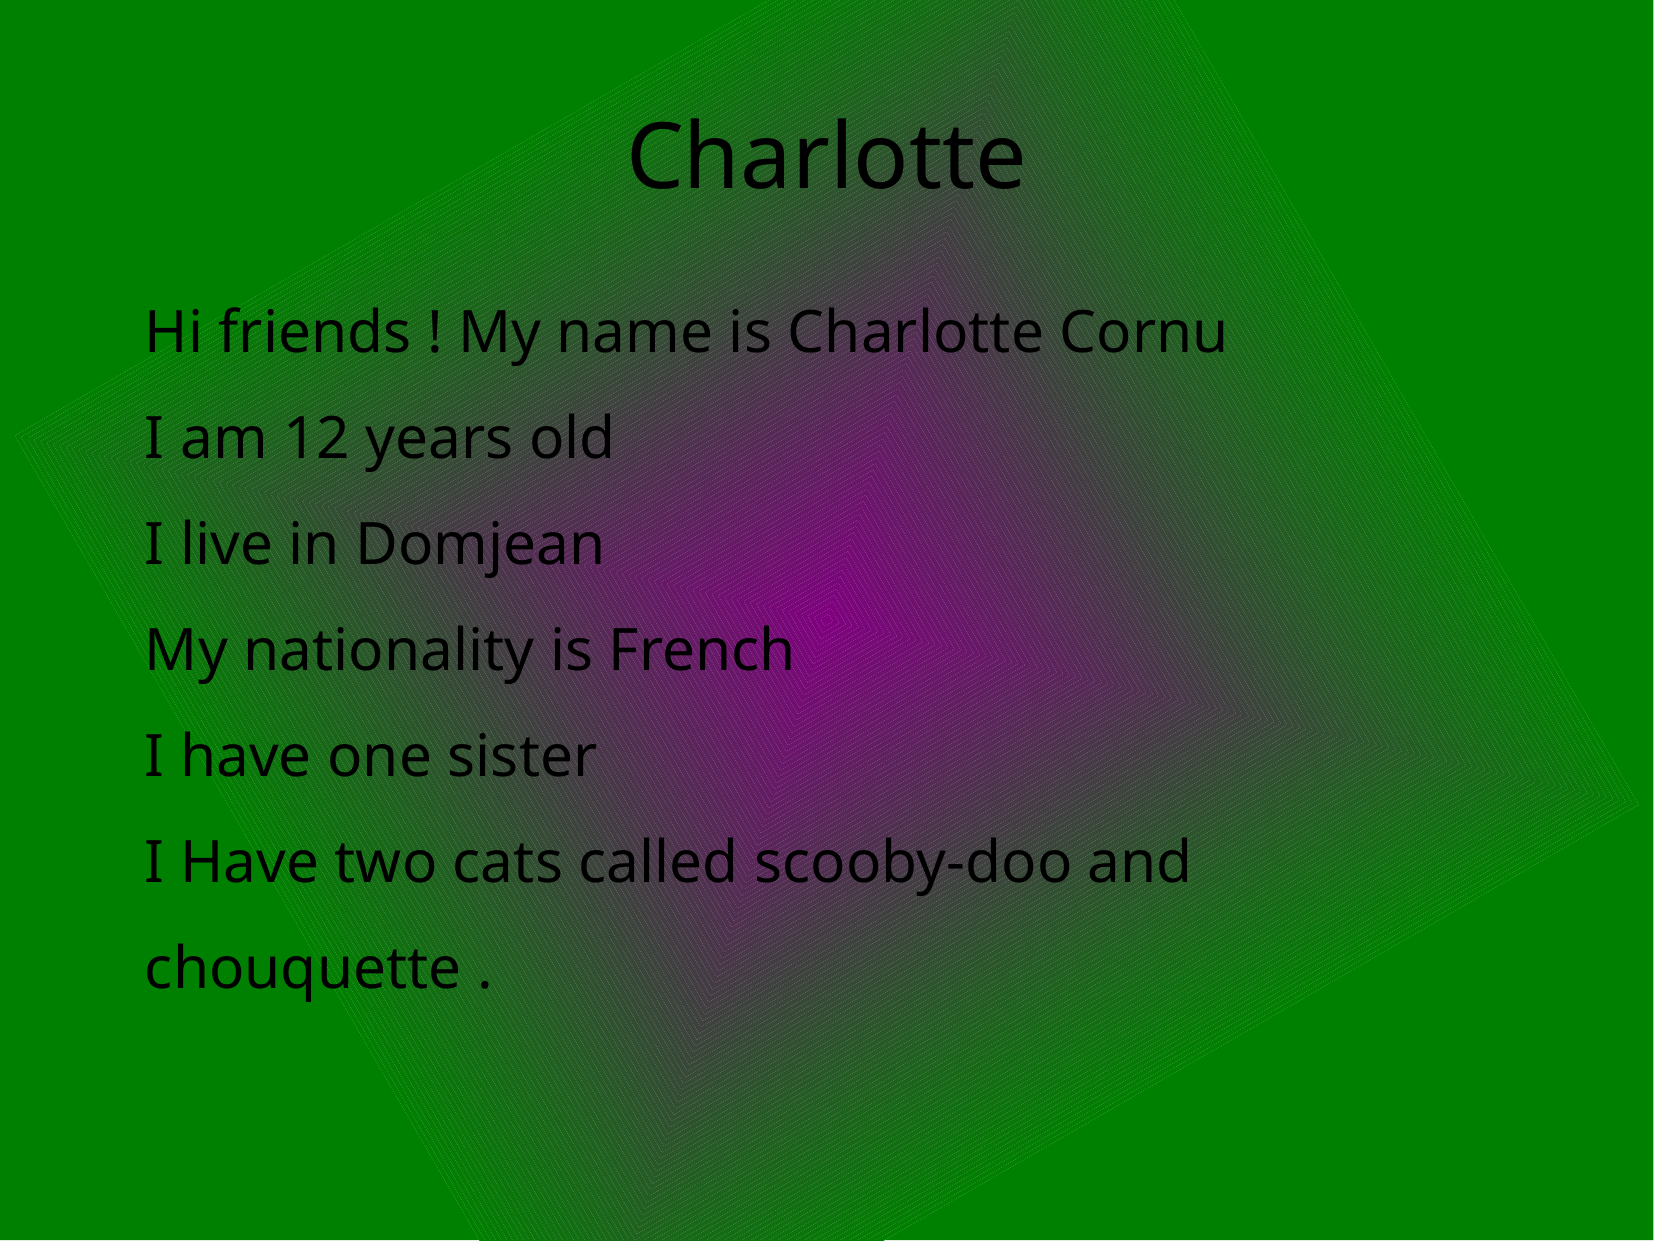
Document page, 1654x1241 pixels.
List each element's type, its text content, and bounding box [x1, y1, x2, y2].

title Charlotte [82, 49, 1571, 257]
list Hi friends ! My name is Charlotte Cornu I am 12 years old I live in Domjean My nationality is French I have one sister I Have two cats called scooby-doo and chouquette . [82, 290, 1571, 1010]
